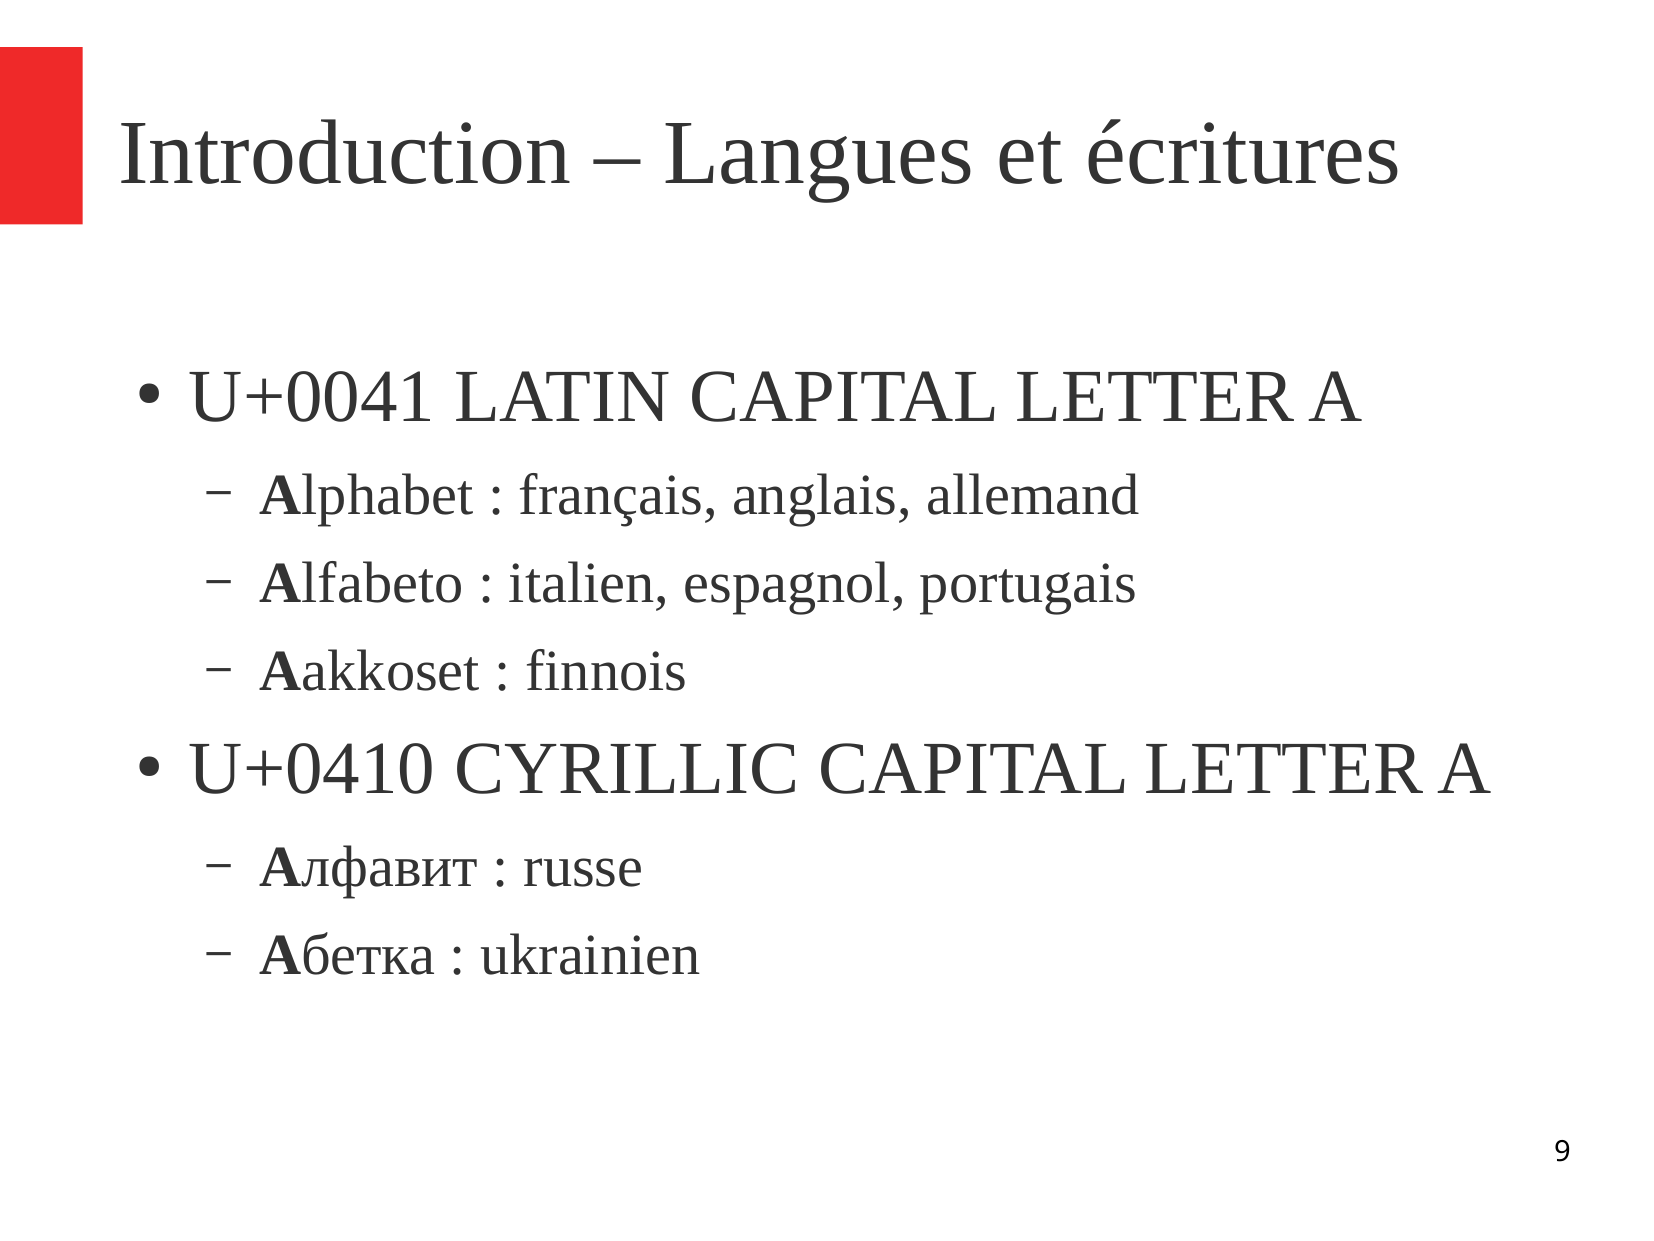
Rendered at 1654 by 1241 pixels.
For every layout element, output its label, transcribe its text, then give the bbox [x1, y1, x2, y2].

list U+0041 LATIN CAPITAL LETTER A Alphabet : français, anglais, allemand Alfabeto : italien, espagnol, portugais Aakkoset : finnois U+0410 CYRILLIC CAPITAL LETTER A Алфавит : russe Абетка : ukrainien [118, 354, 1536, 1074]
title Introduction – Langues et écritures [118, 49, 1571, 257]
